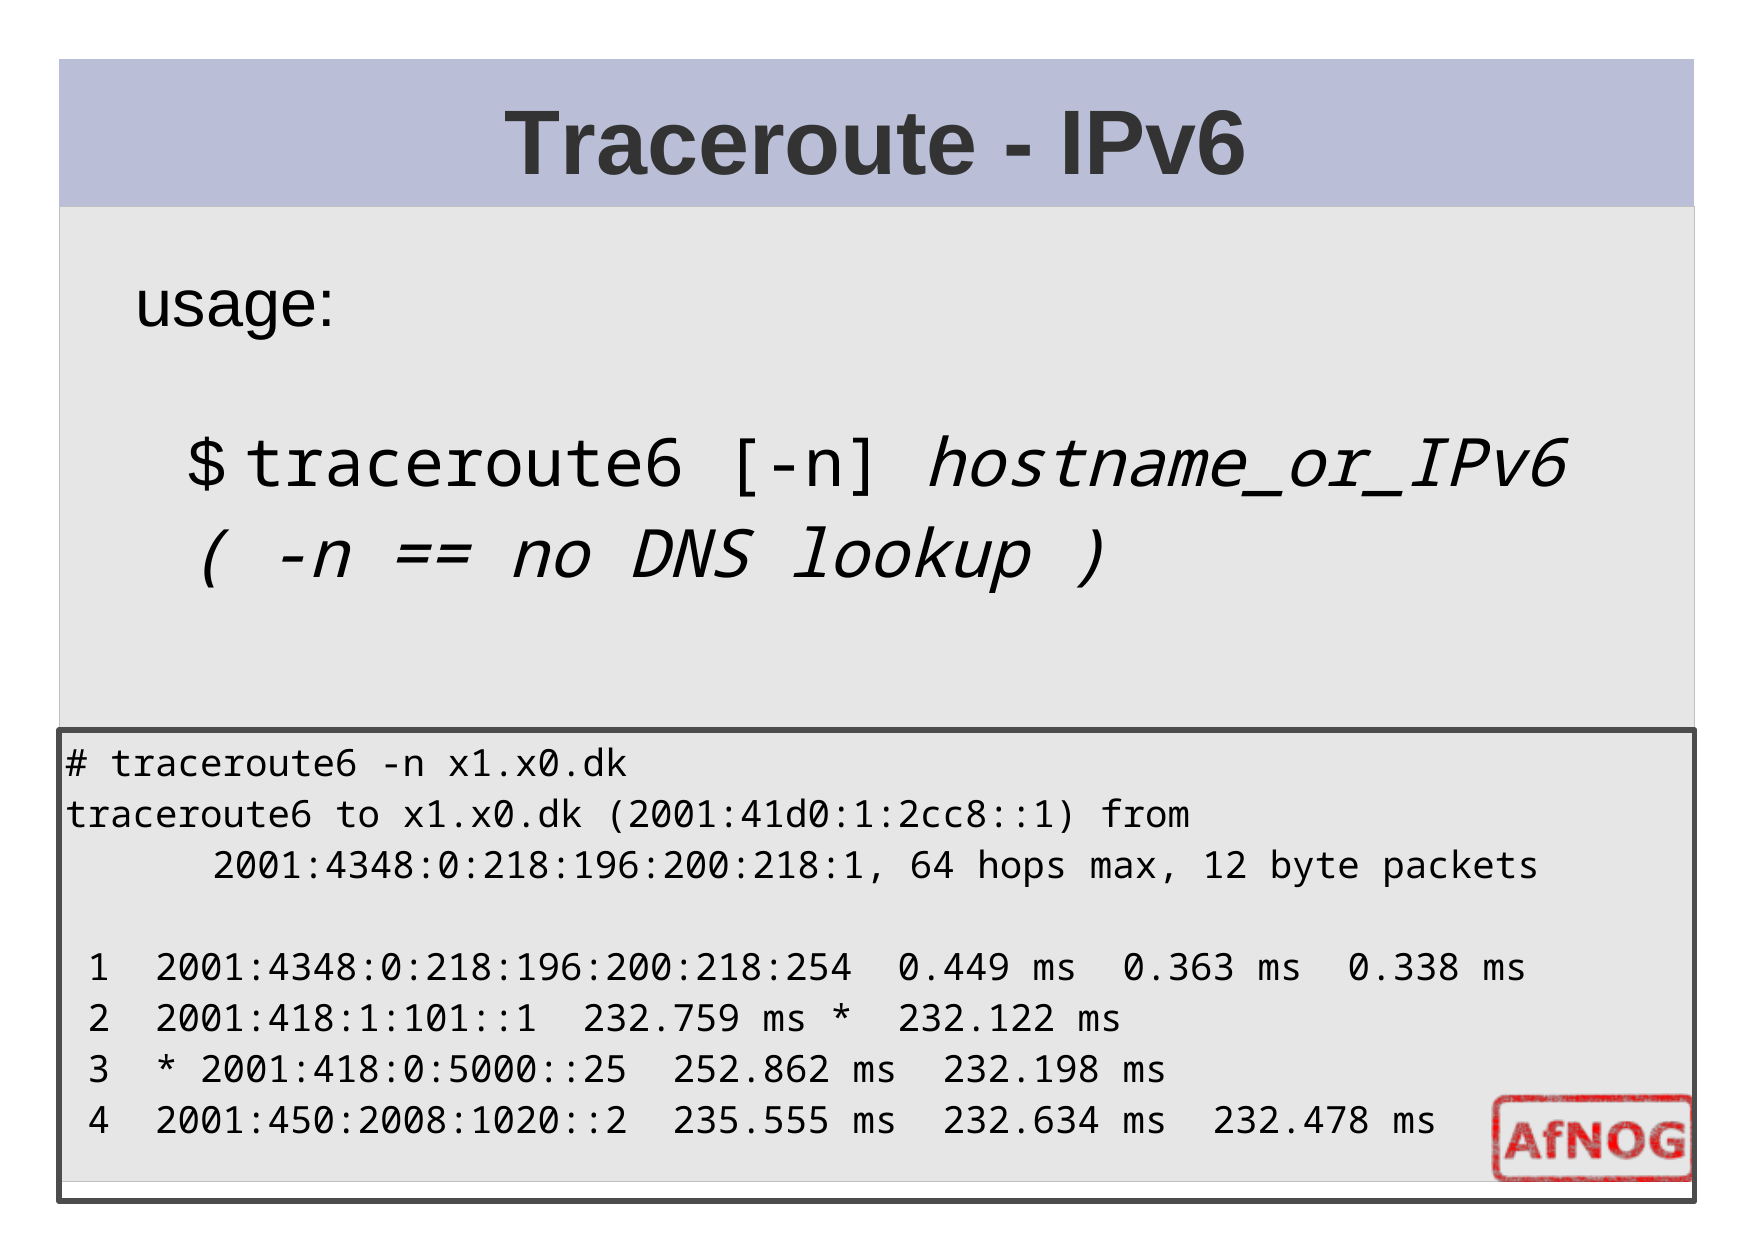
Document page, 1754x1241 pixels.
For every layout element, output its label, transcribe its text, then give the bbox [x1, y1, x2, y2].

picture [1490, 1123, 1692, 1182]
text_box # traceroute6 -n x1.x0.dk traceroute6 to x1.x0.dk (2001:41d0:1:2cc8::1) from 2001:4348:0:218:196:200:218:1, 64 hops max, 12 byte packets 1 2001:4348:0:218:196:200:218:254 0.449 ms 0.363 ms 0.338 ms 2 2001:418:1:101::1 232.759 ms * 232.122 ms 3 * 2001:418:0:5000::25 252.862 ms 232.198 ms 4 2001:450:2008:1020::2 235.555 ms 232.634 ms 232.478 ms [59, 730, 1695, 1123]
title Traceroute - IPv6 [59, 48, 1695, 237]
list usage: $ traceroute6 [-n] hostname_or_IPv6 ( -n == no DNS lookup ) [118, 265, 1576, 680]
